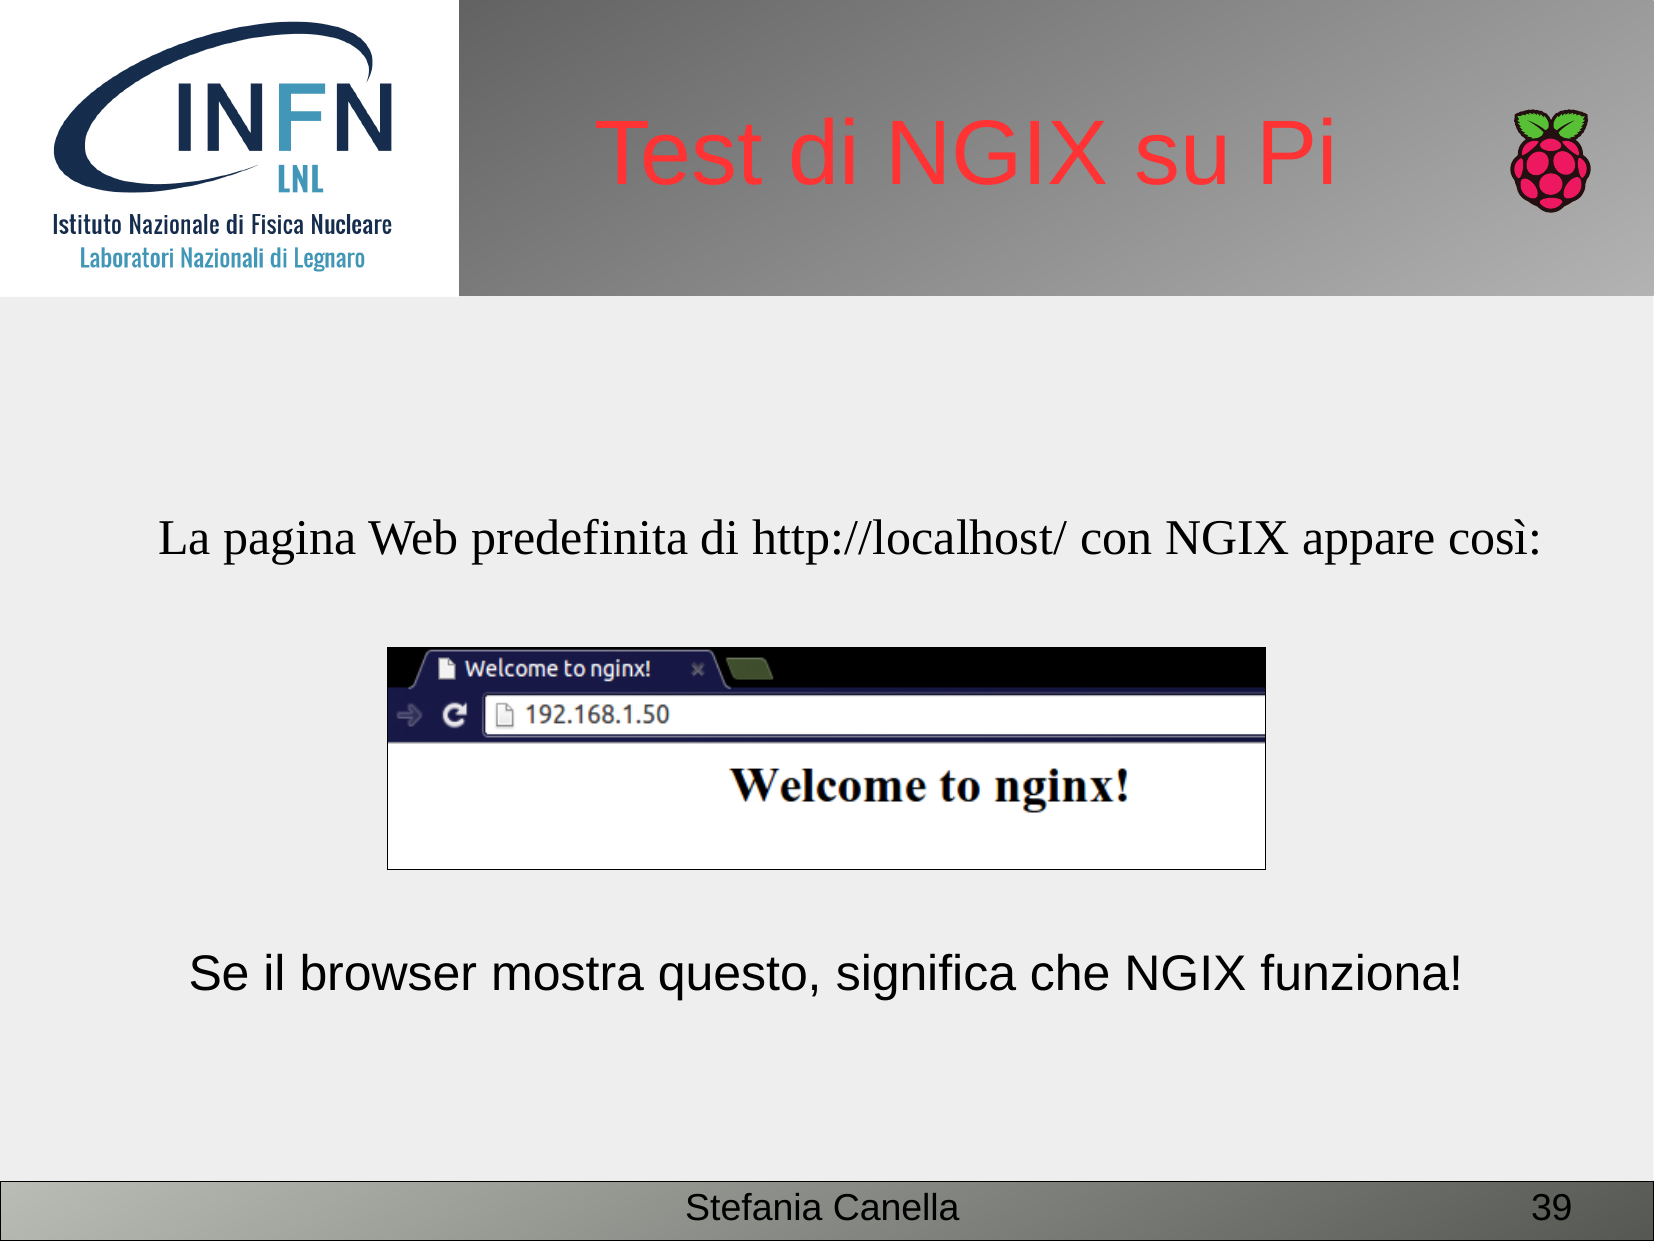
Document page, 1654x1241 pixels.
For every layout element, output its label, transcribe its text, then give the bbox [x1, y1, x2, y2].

picture [0, 0, 459, 297]
text_box <number> [1516, 1178, 1654, 1241]
text_box La pagina Web predefinita di http://localhost/ con NGIX appare così: [99, 501, 1555, 574]
text_box [0, 1181, 670, 1241]
text_box Se il browser mostra questo, significa che NGIX funziona! [129, 911, 1480, 1036]
text_box [984, 1181, 1516, 1241]
text_box [459, 0, 1654, 296]
title Test di NGIX su Pi [459, 49, 1571, 257]
picture [387, 647, 1266, 870]
text_box Stefania Canella [670, 1178, 984, 1241]
